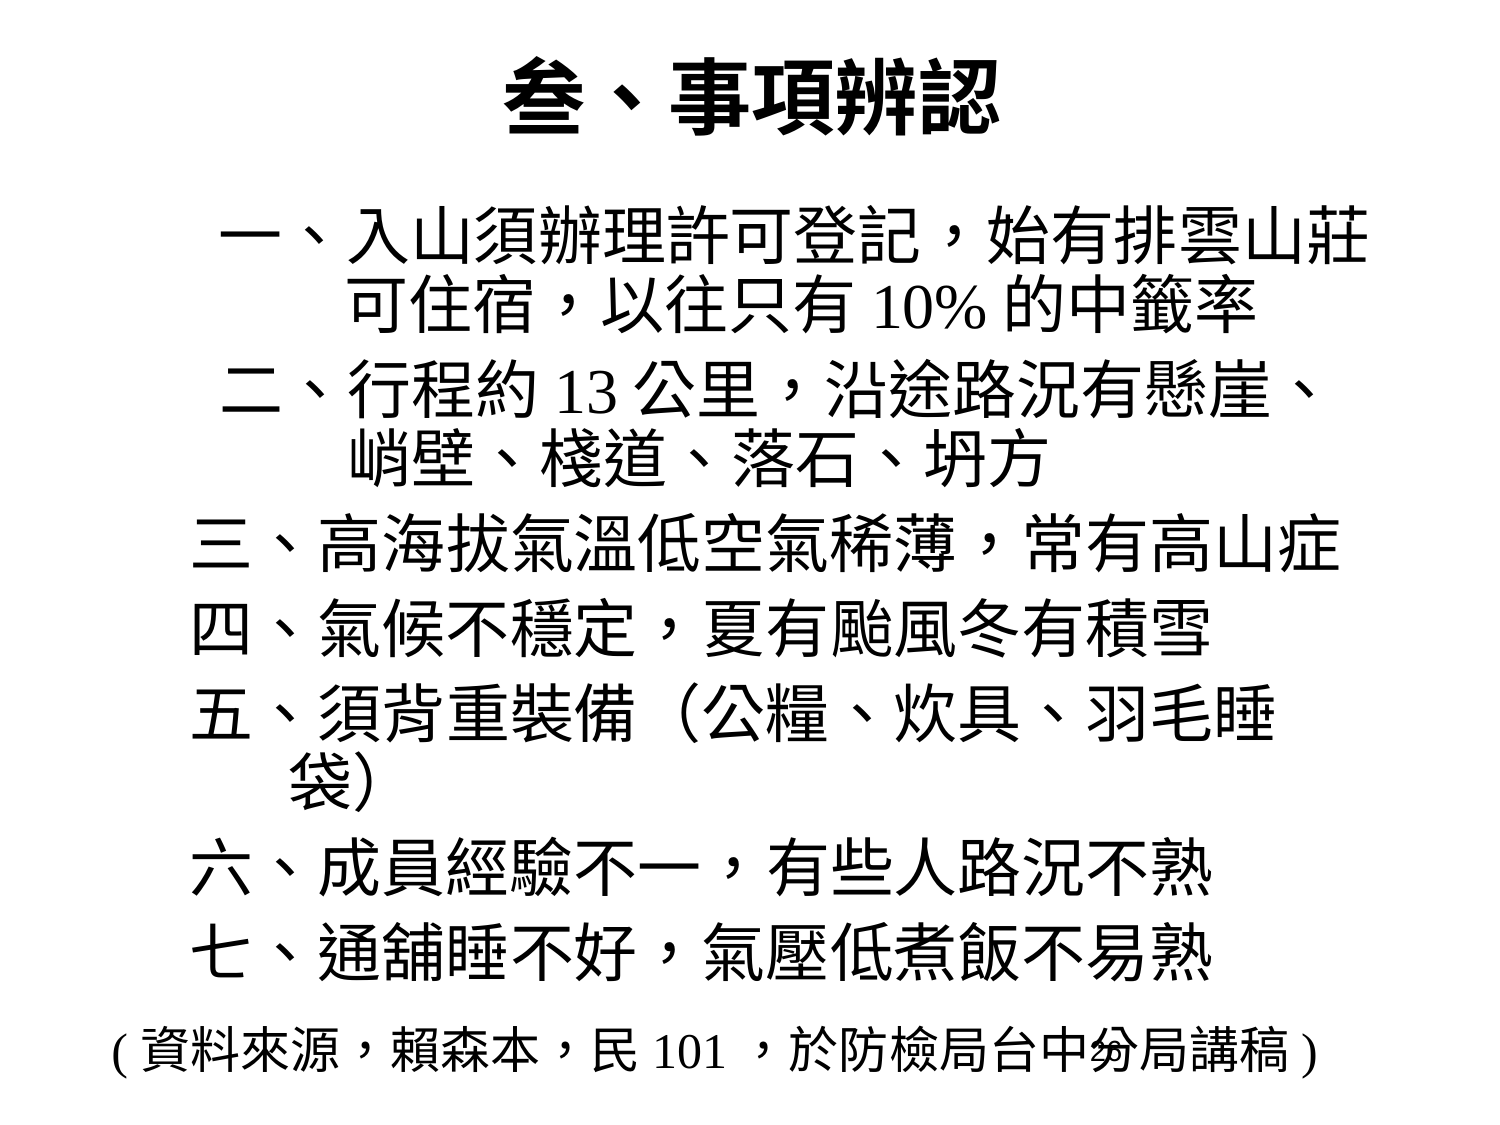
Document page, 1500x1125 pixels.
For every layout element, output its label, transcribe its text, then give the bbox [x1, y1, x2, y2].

text_box (資料來源，賴森本，民101，於防檢局台中分局講稿) [88, 1011, 1341, 1088]
text_box 26 [1074, 1024, 1426, 1103]
title 叁、事項辨認 [76, 31, 1427, 159]
list 一、入山須辦理許可登記，始有排雲山莊可住宿，以往只有10%的中籤率 二、行程約13公里，沿途路況有懸崖、峭壁、棧道、落石、坍方 三、高海拔氣溫低空氣稀薄，常有高山症 四、氣候不穩定，夏有颱風冬有積雪 五、須背重裝備（公糧、炊具、羽毛睡袋） 六、成員經驗不一，有些人路況不熟 七、通舖睡不好，氣壓低煮飯不易熟 [76, 196, 1400, 1005]
